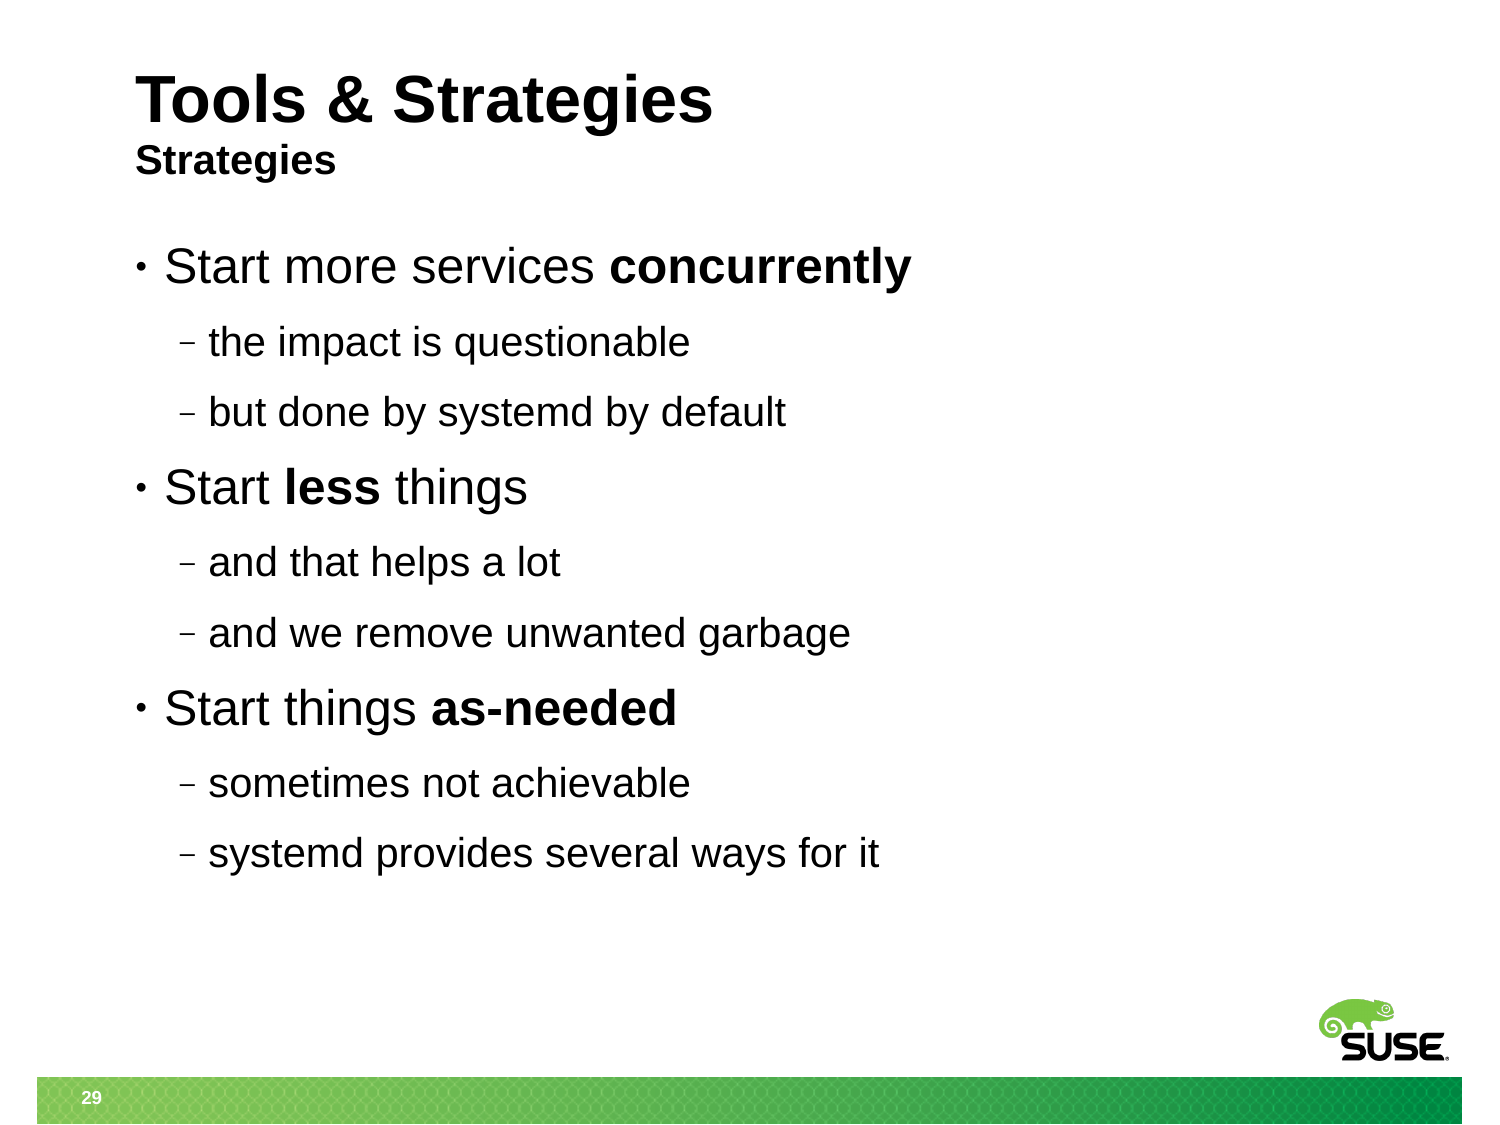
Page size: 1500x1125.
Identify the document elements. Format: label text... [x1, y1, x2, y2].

list Start more services concurrently the impact is questionable but done by systemd by default Start less things and that helps a lot and we remove unwanted garbage Start things as-needed sometimes not achievable systemd provides several ways for it [135, 238, 1372, 982]
picture [1319, 999, 1449, 1061]
title Tools & Strategies Strategies [135, 41, 1372, 204]
picture [37, 1077, 1462, 1124]
